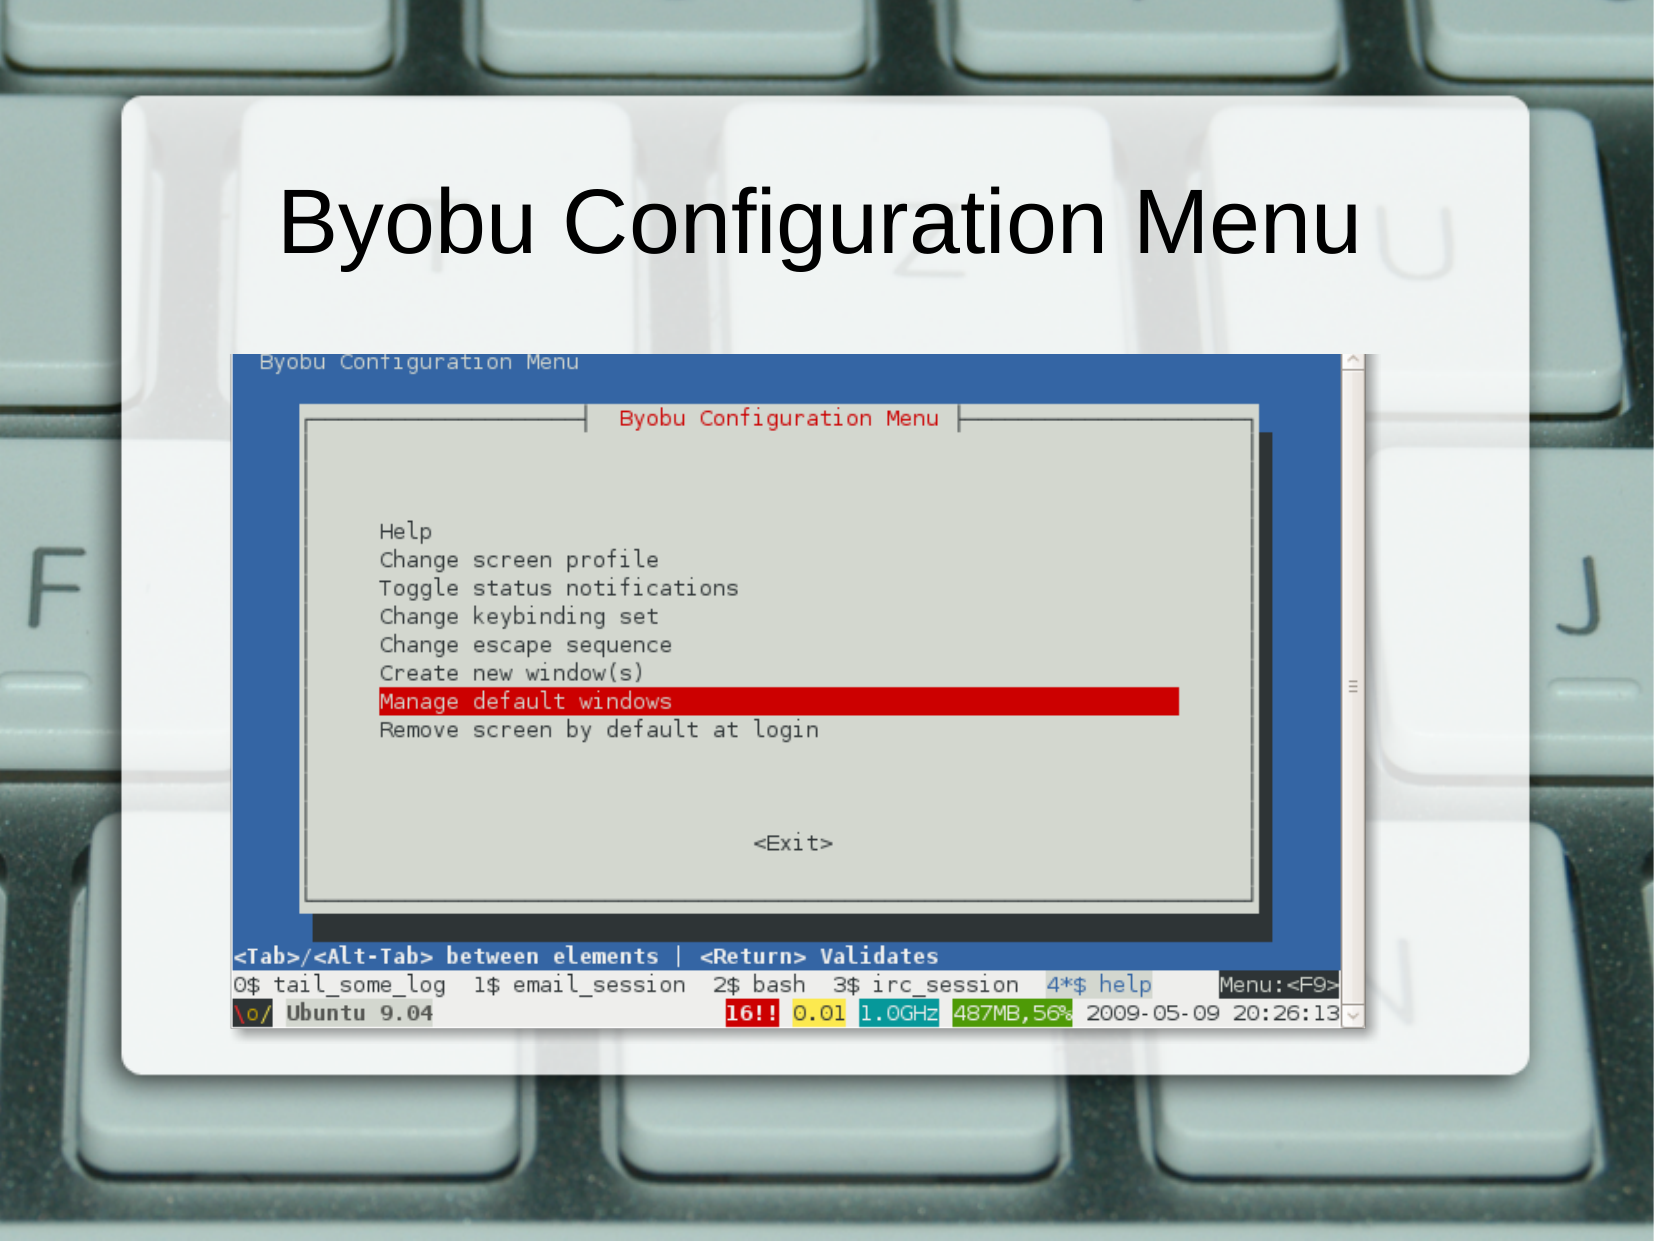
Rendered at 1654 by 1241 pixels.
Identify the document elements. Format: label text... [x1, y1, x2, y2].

picture [0, 0, 1654, 1241]
title Byobu Configuration Menu [135, 117, 1506, 325]
chart [147, 354, 1506, 1173]
